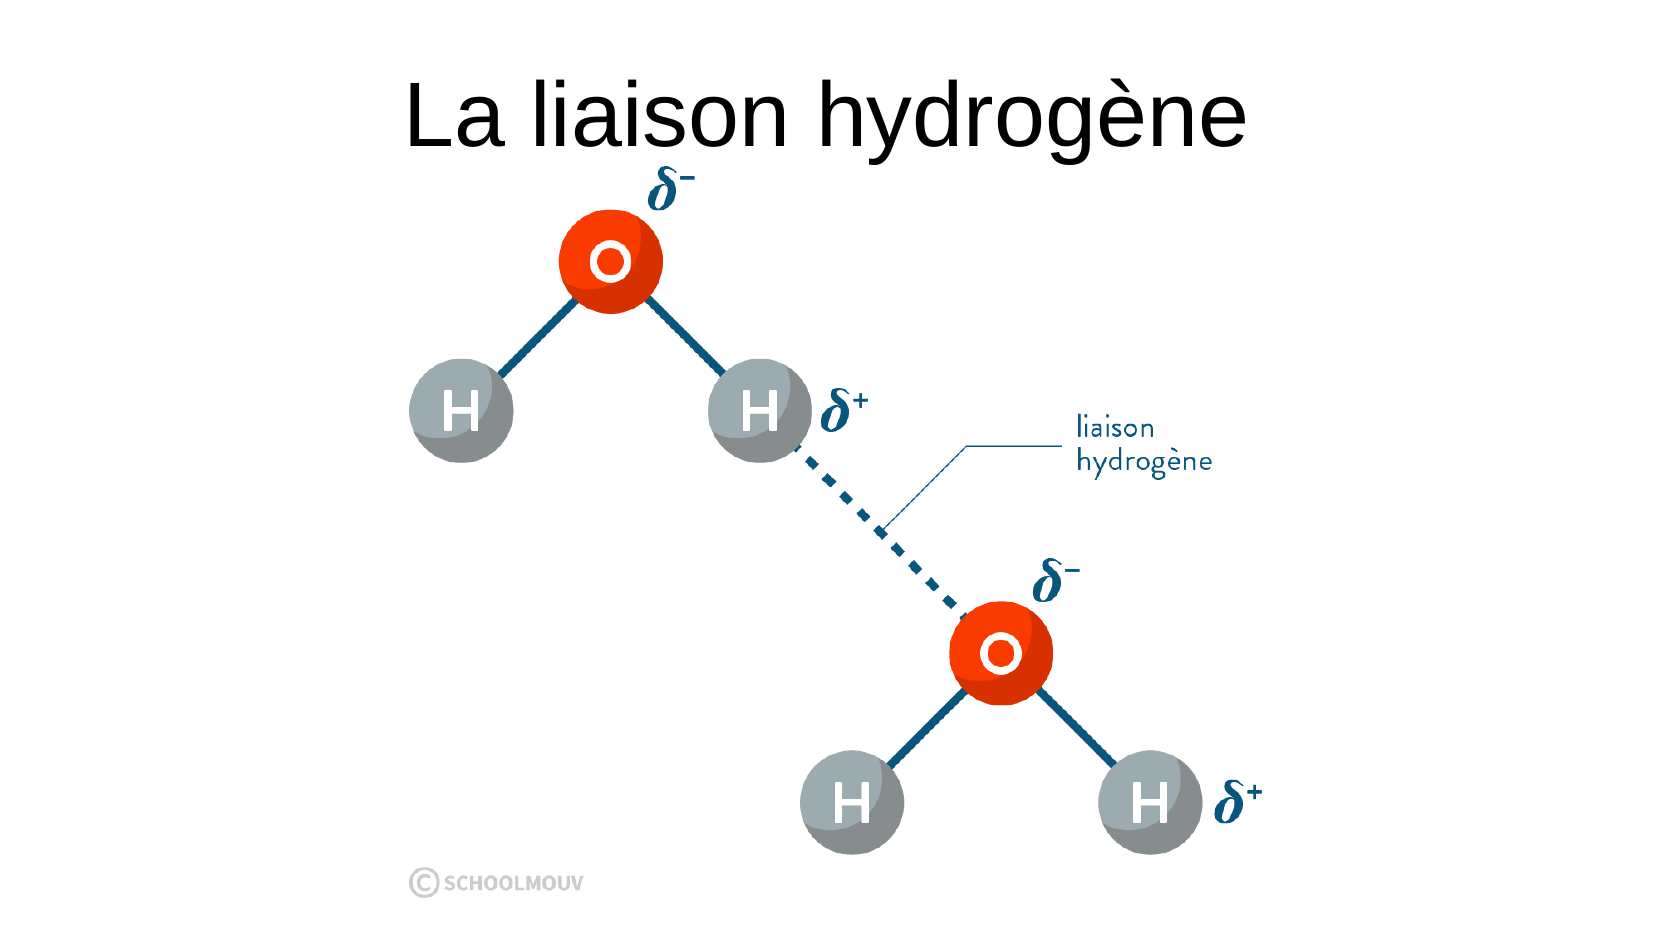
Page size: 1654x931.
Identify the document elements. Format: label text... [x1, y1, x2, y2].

title La liaison hydrogène [82, 37, 1571, 193]
picture [409, 141, 1264, 898]
